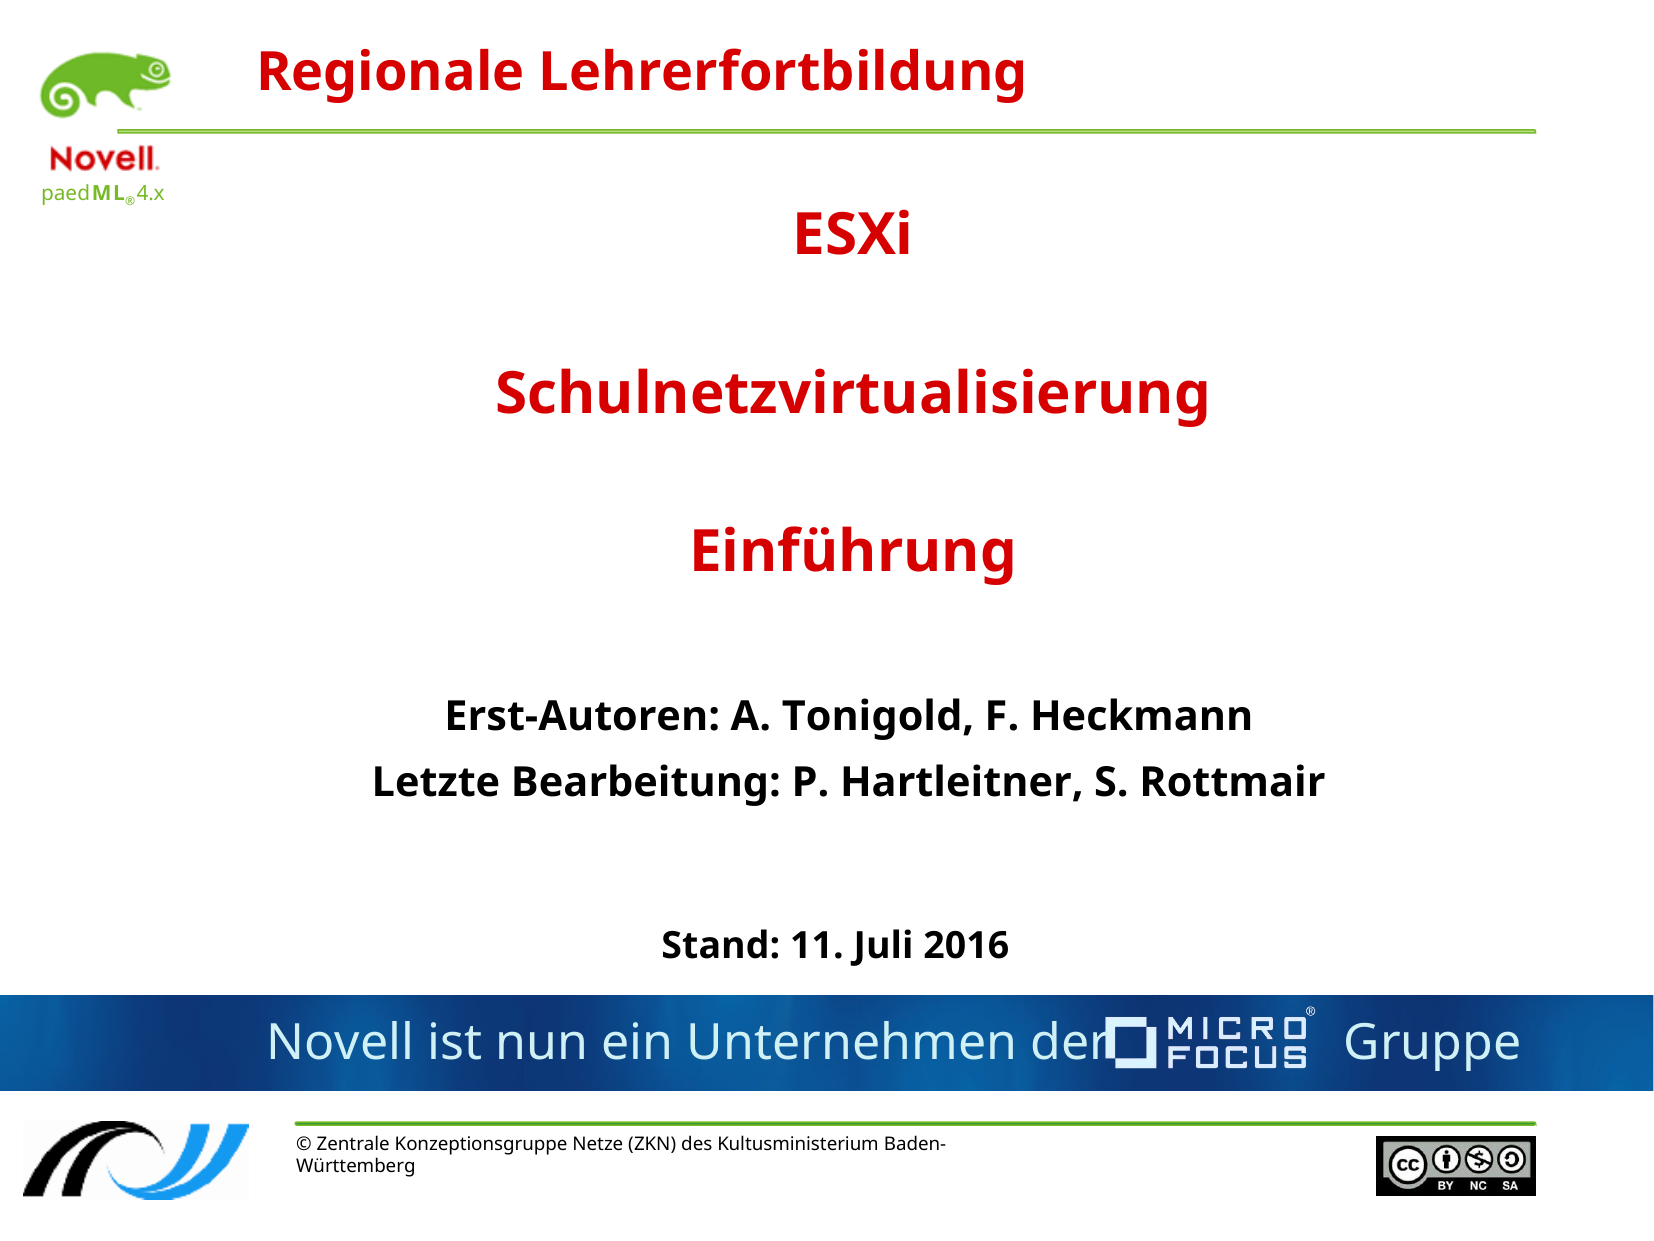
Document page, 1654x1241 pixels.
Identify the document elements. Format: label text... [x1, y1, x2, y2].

text_box © Zentrale Konzeptionsgruppe Netze (ZKN) des Kultusministerium Baden-Württemberg [281, 1123, 1075, 1185]
picture [26, 35, 184, 193]
text_box Erst-Autoren: A. Tonigold, F. Heckmann Letzte Bearbeitung: P. Hartleitner, S. Rottmair [171, 622, 1453, 916]
picture [0, 995, 1654, 1091]
title ESXi Schulnetzvirtualisierung Einführung [281, 215, 1426, 567]
text_box Novell ist nun ein Unternehmen der Gruppe [252, 1001, 1513, 1077]
picture [23, 1121, 249, 1200]
picture [1376, 1136, 1536, 1196]
text_box Stand: 11. Juli 2016 [194, 913, 1477, 975]
title Regionale Lehrerfortbildung [256, 17, 1530, 121]
